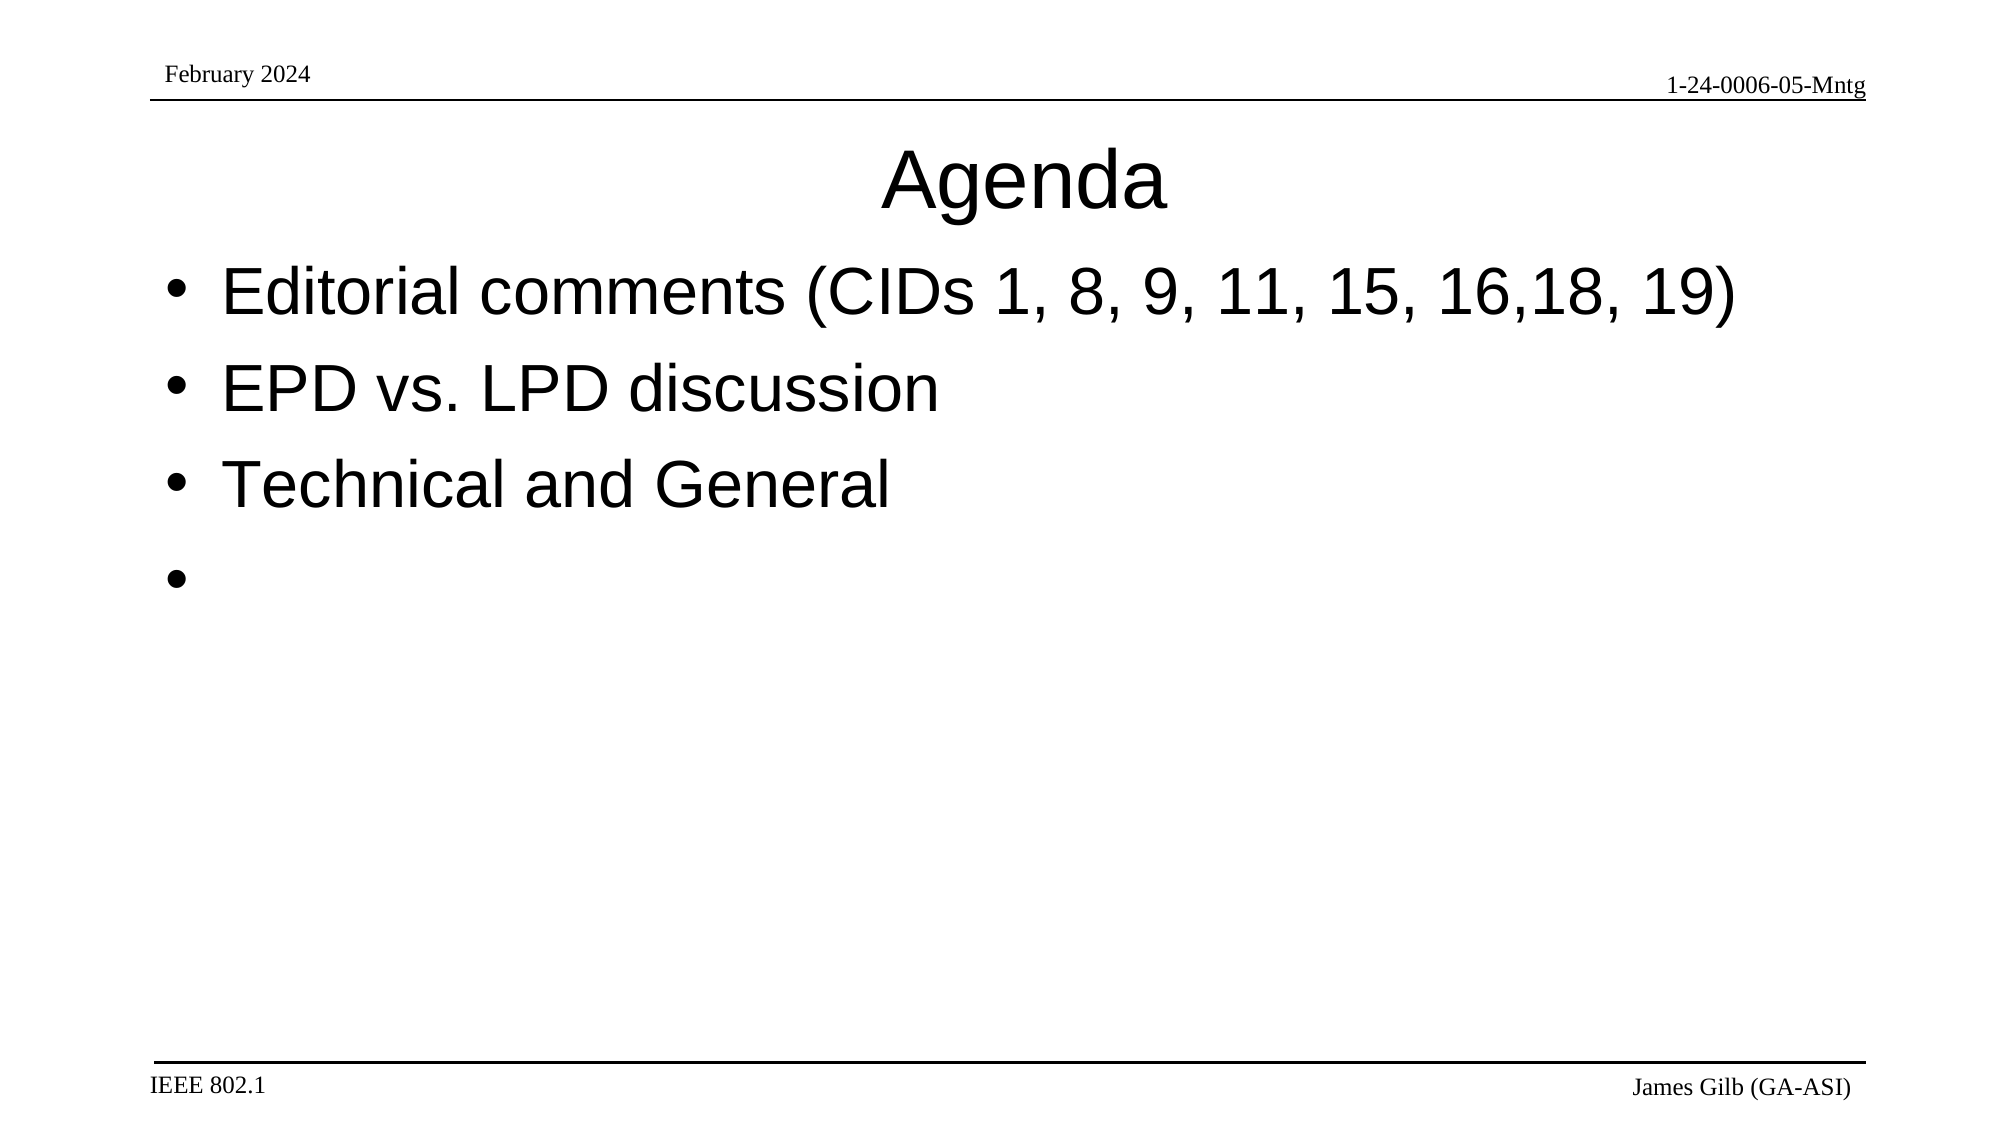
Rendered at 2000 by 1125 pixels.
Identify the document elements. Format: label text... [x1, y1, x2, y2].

title Agenda [149, 112, 1900, 238]
list Editorial comments (CIDs 1, 8, 9, 11, 15, 16,18, 19) EPD vs. LPD discussion Technical and General [149, 239, 1900, 1051]
